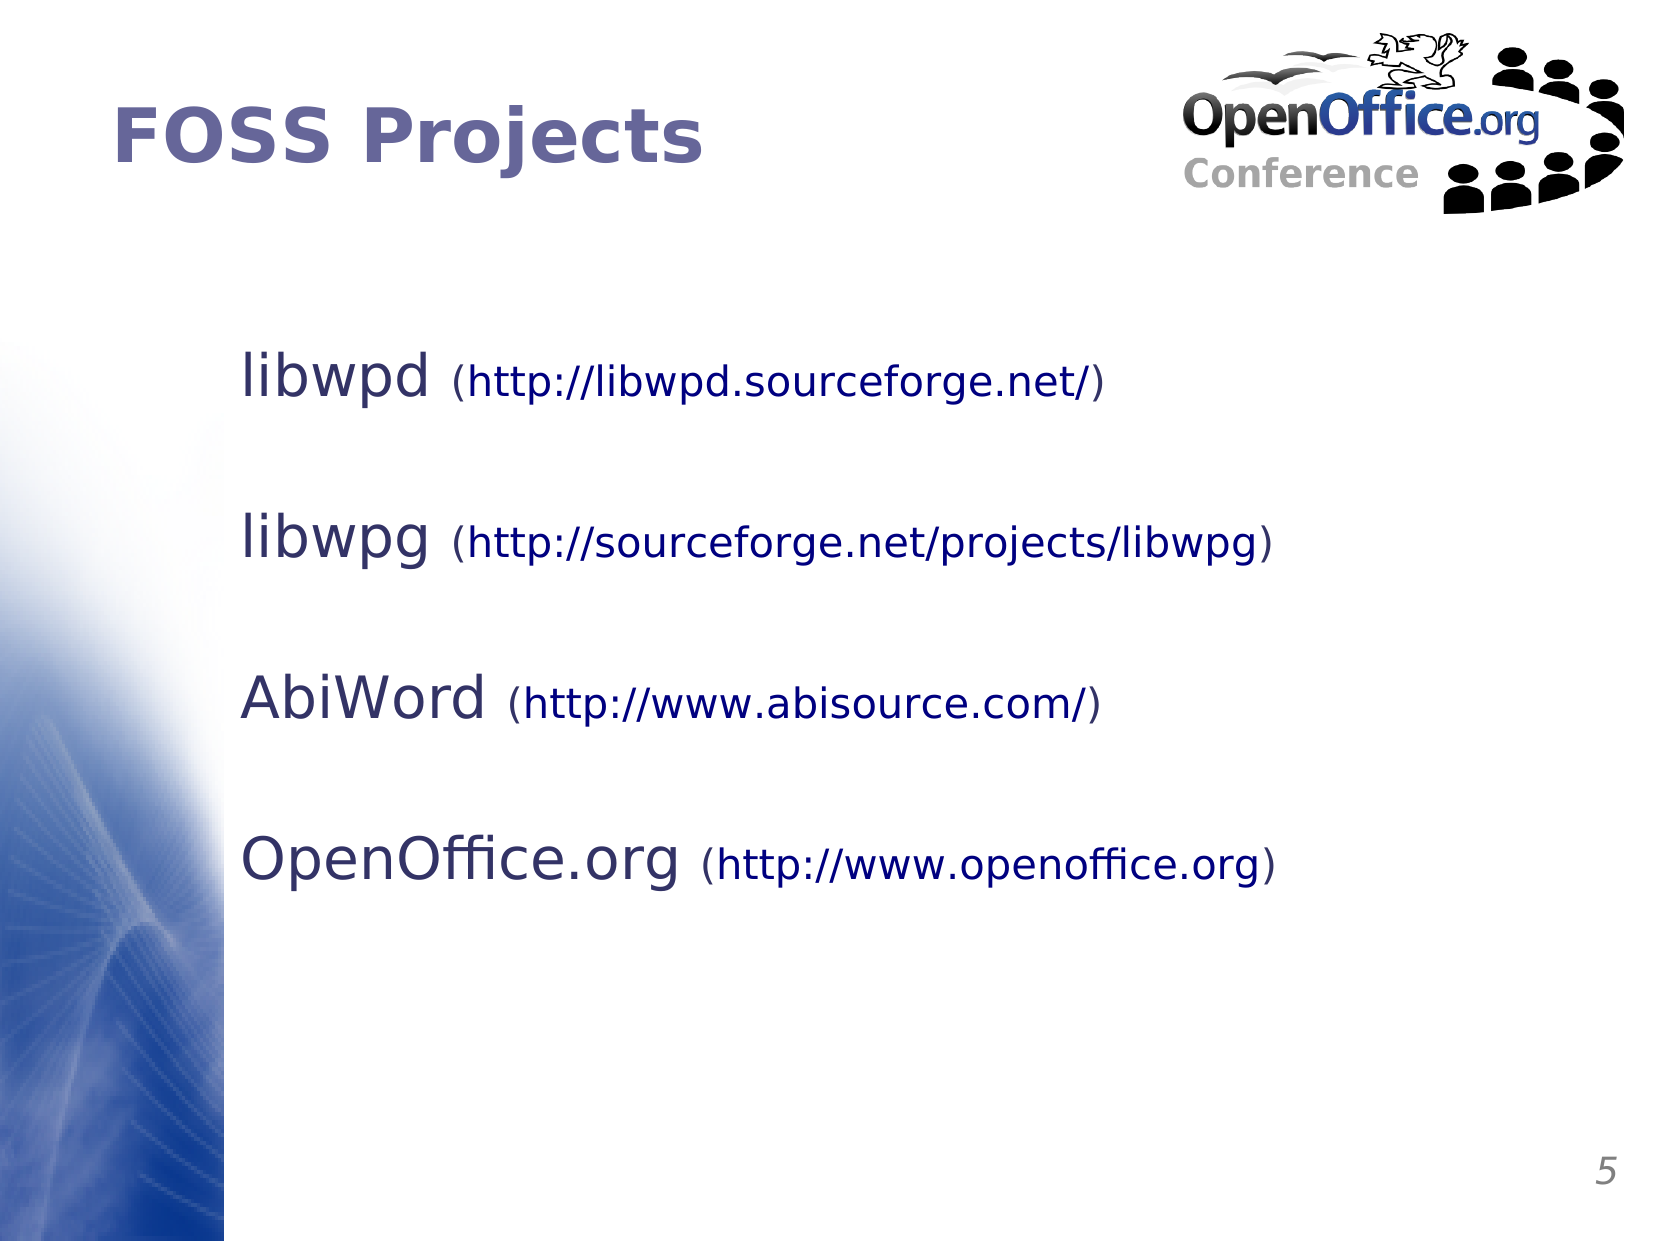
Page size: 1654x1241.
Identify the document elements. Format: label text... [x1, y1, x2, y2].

picture [0, 0, 224, 1241]
picture [1183, 33, 1624, 214]
title FOSS Projects [22, 80, 985, 194]
list libwpd (http://libwpd.sourceforge.net/) libwpg (http://sourceforge.net/projects/libwpg) AbiWord (http://www.abisource.com/) OpenOffice.org (http://www.openoffice.org) [223, 342, 1619, 1133]
